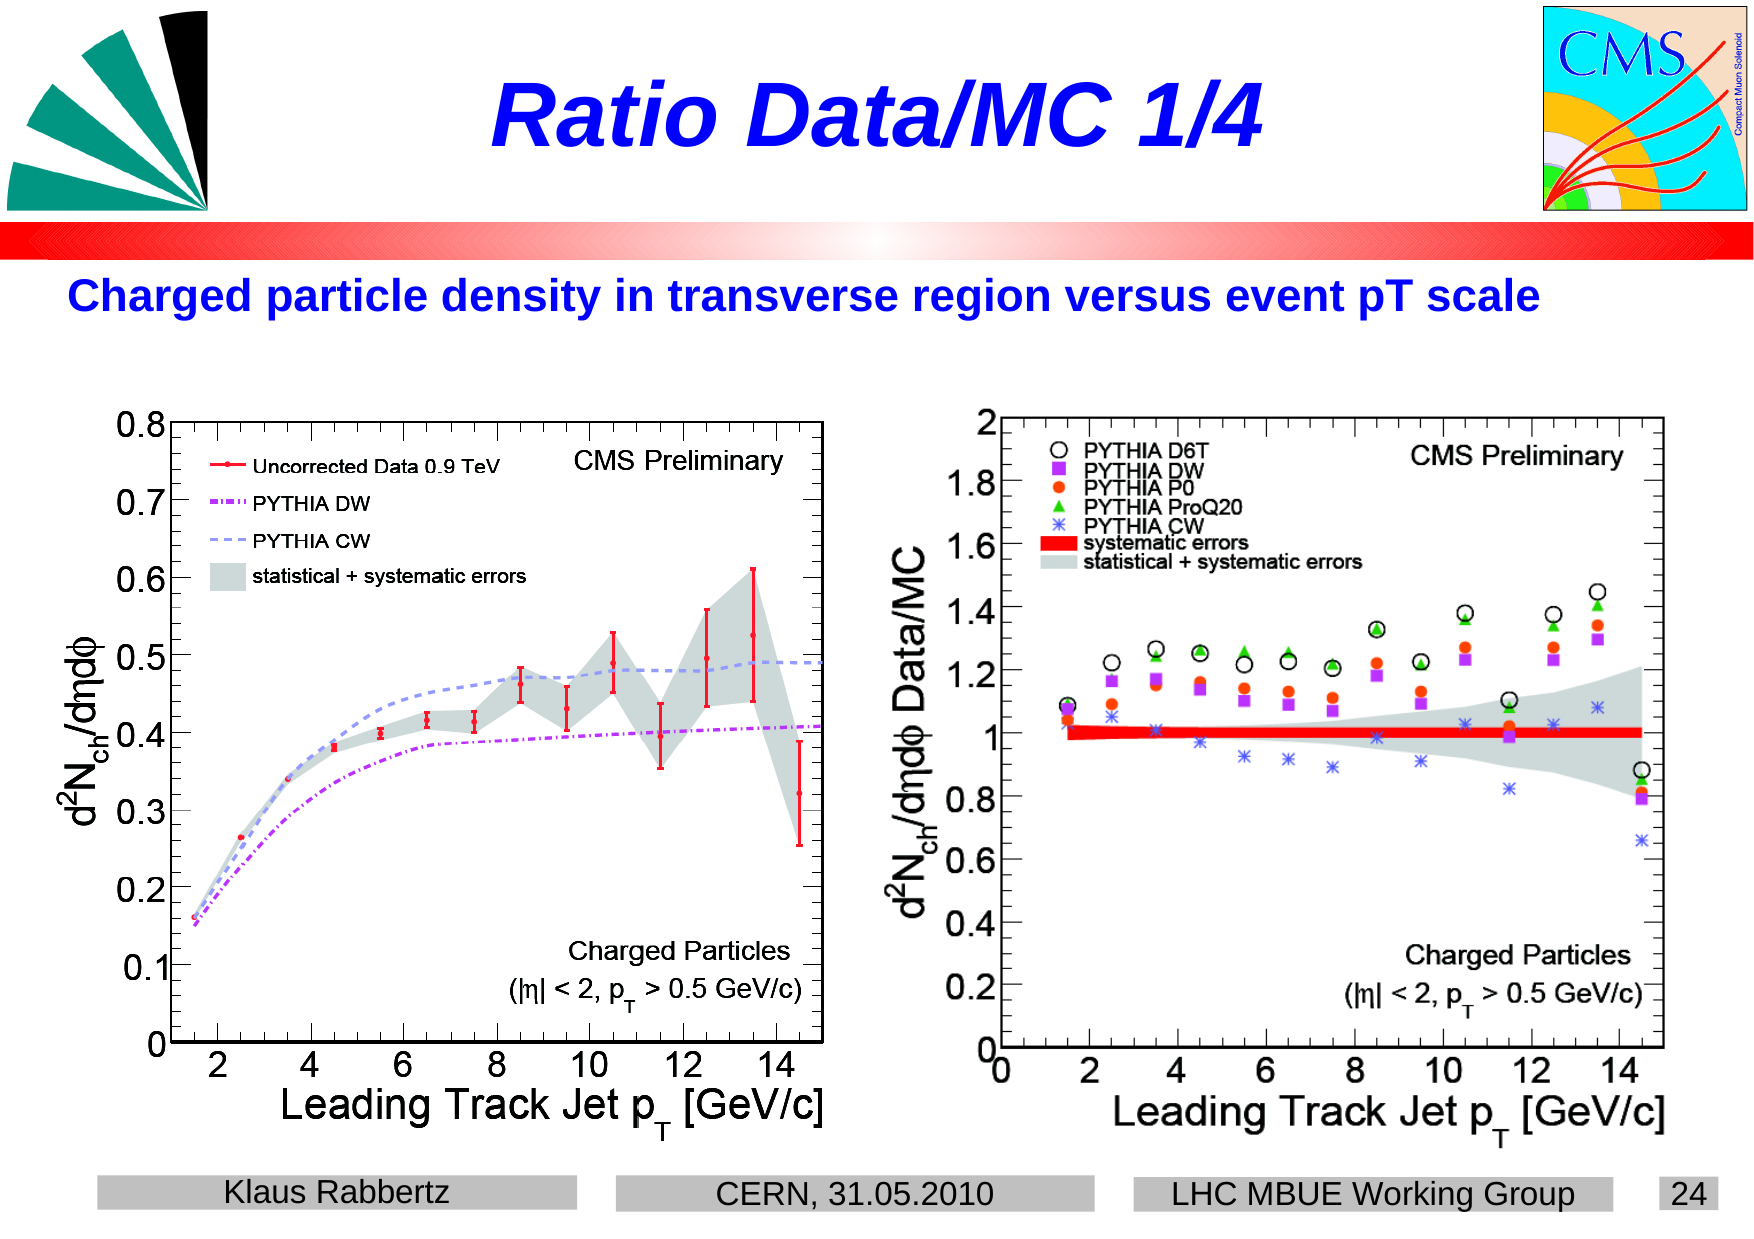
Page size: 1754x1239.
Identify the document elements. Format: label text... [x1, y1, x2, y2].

picture [1542, 5, 1748, 211]
picture [7, 11, 208, 213]
text_box Charged particle density in transverse region versus event pT scale [55, 258, 1553, 334]
title Ratio Data/MC 1/4 [220, 27, 1536, 202]
picture [46, 405, 836, 1148]
picture [874, 402, 1682, 1155]
